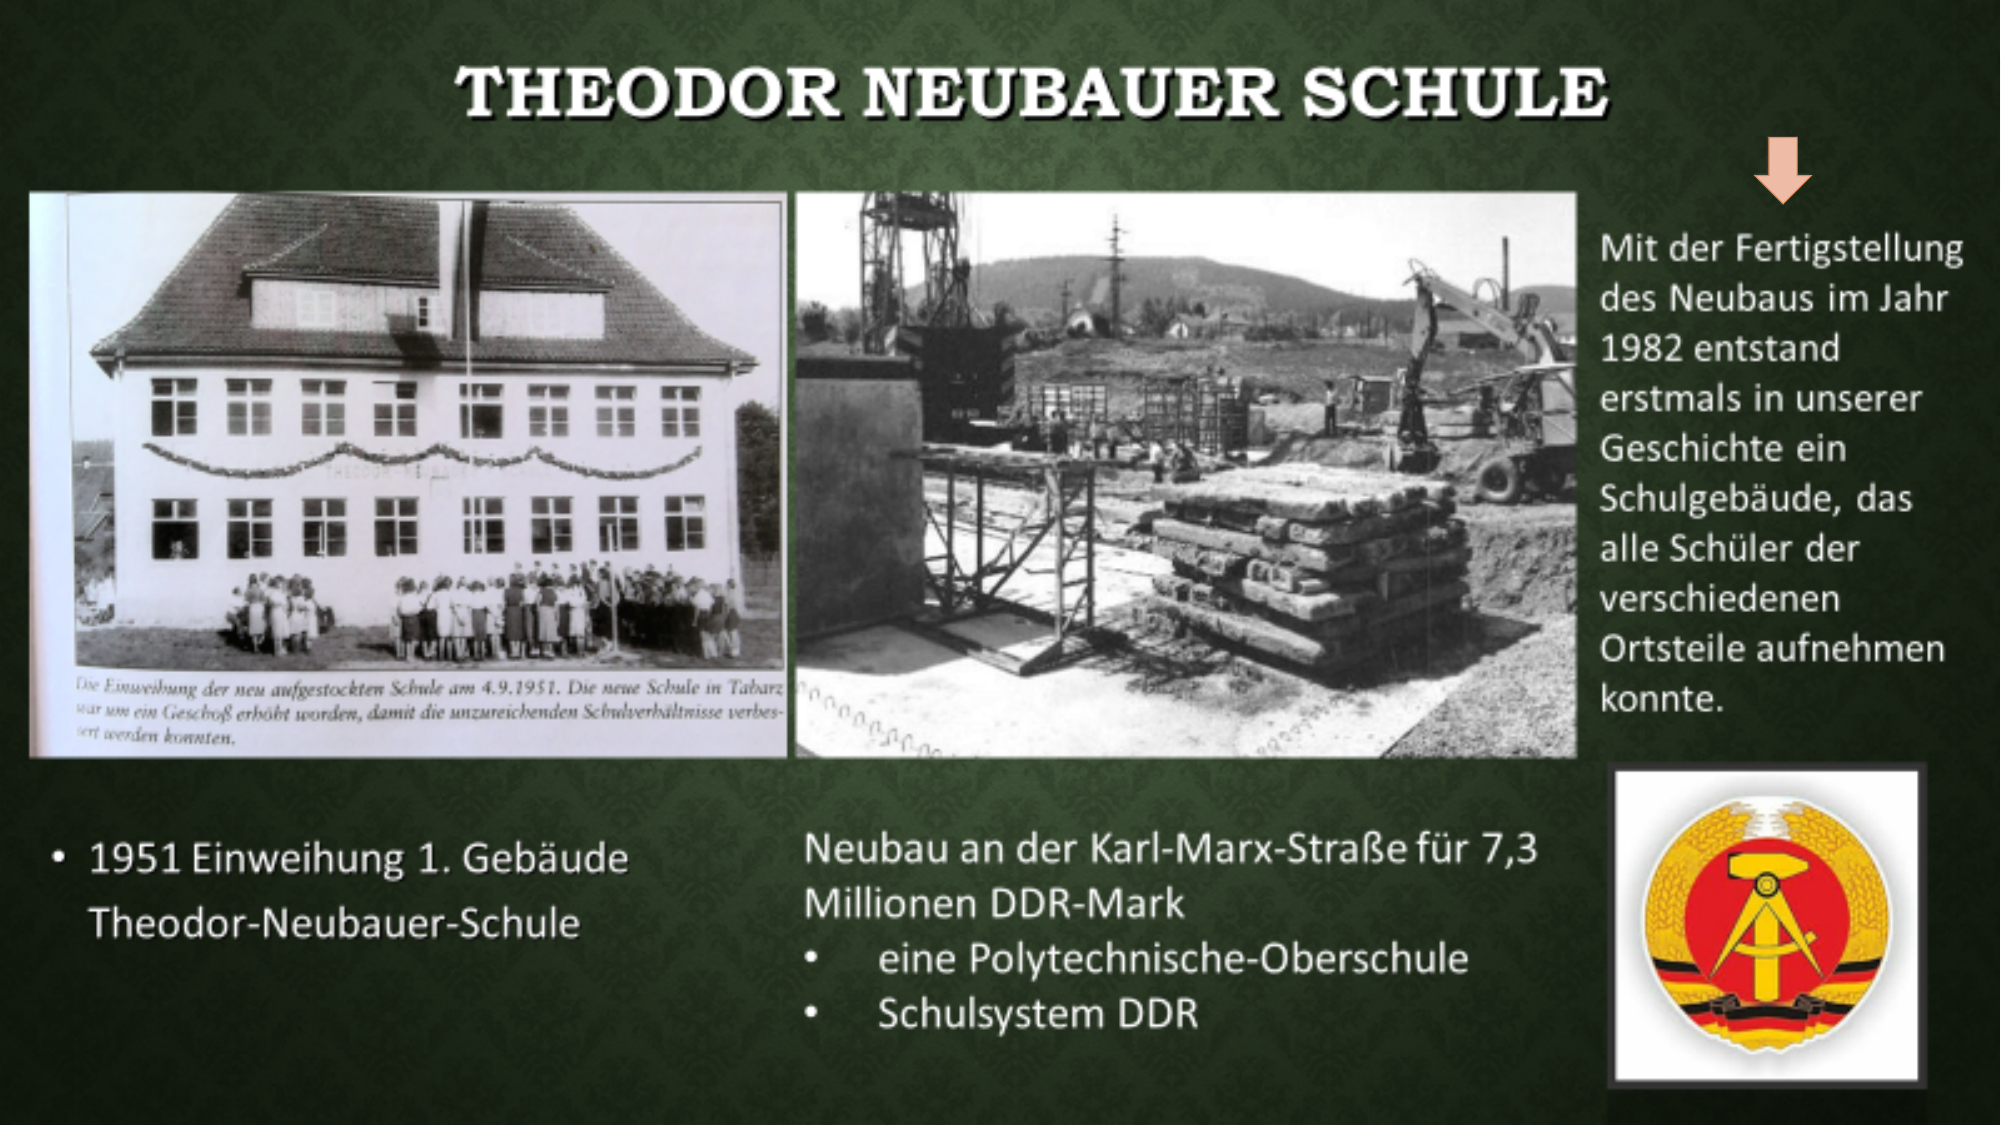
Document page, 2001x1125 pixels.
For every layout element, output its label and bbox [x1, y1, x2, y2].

text_box [1754, 137, 1812, 204]
picture [0, 0, 2000, 1125]
